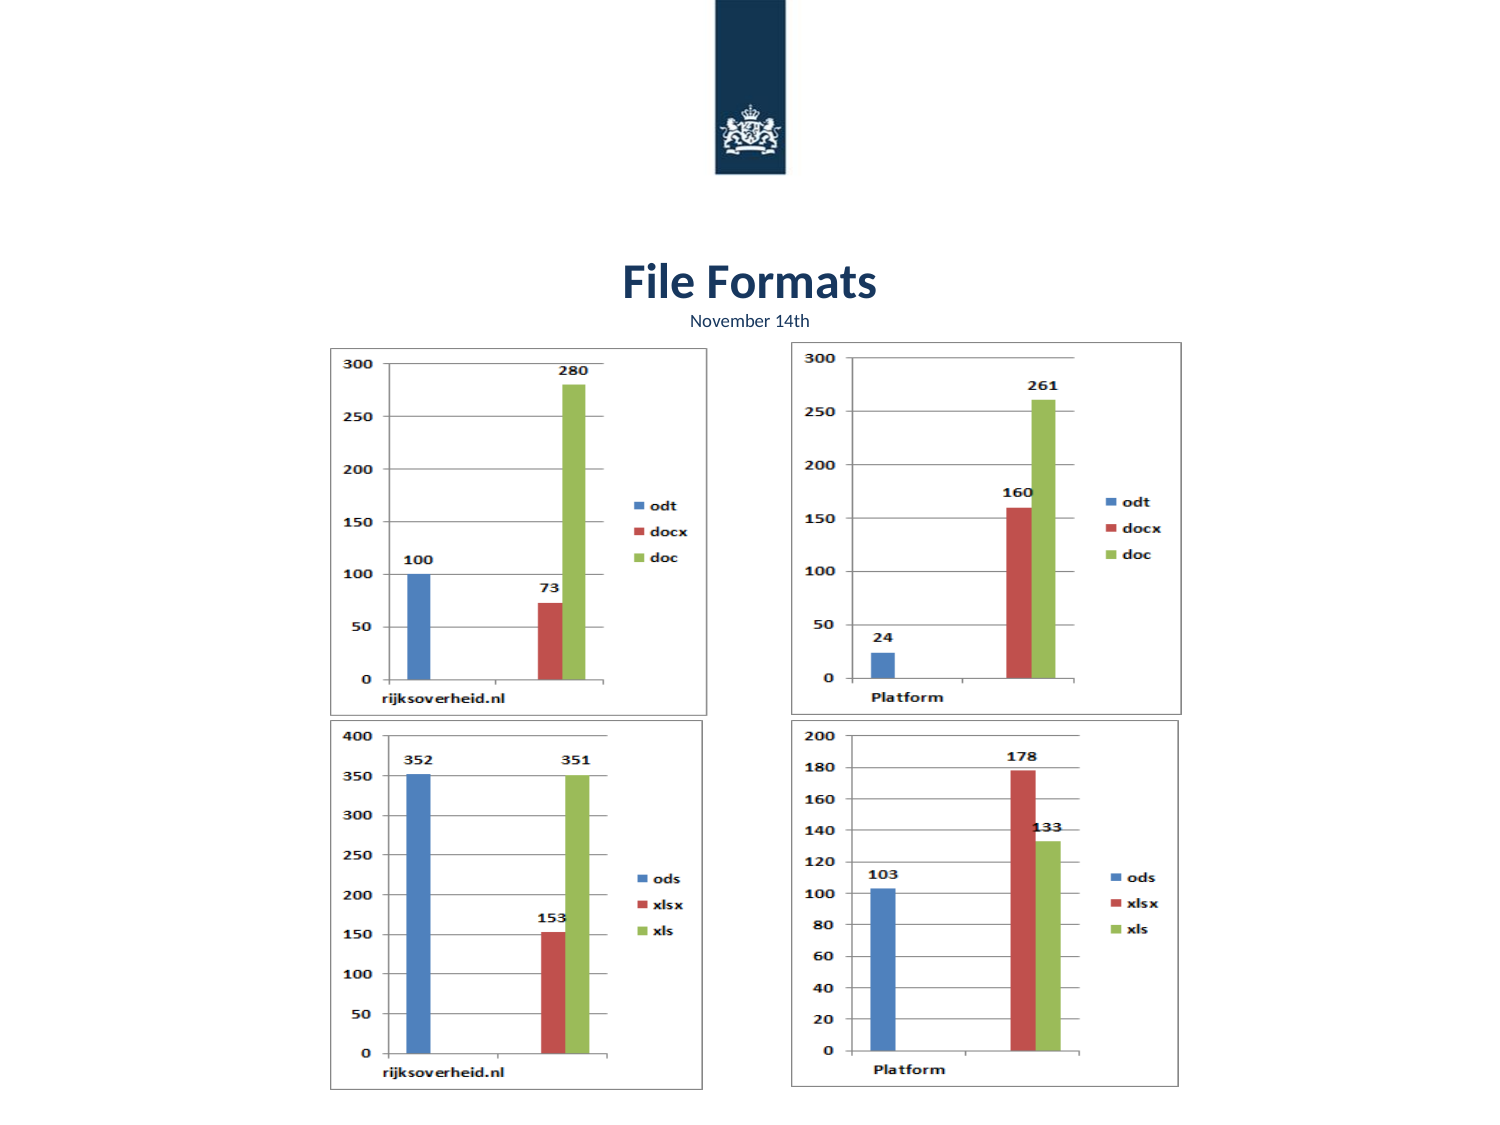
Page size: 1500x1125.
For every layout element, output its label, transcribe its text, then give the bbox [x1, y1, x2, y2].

picture [0, 0, 1500, 1125]
text_box File Formats November 14th [607, 240, 893, 339]
